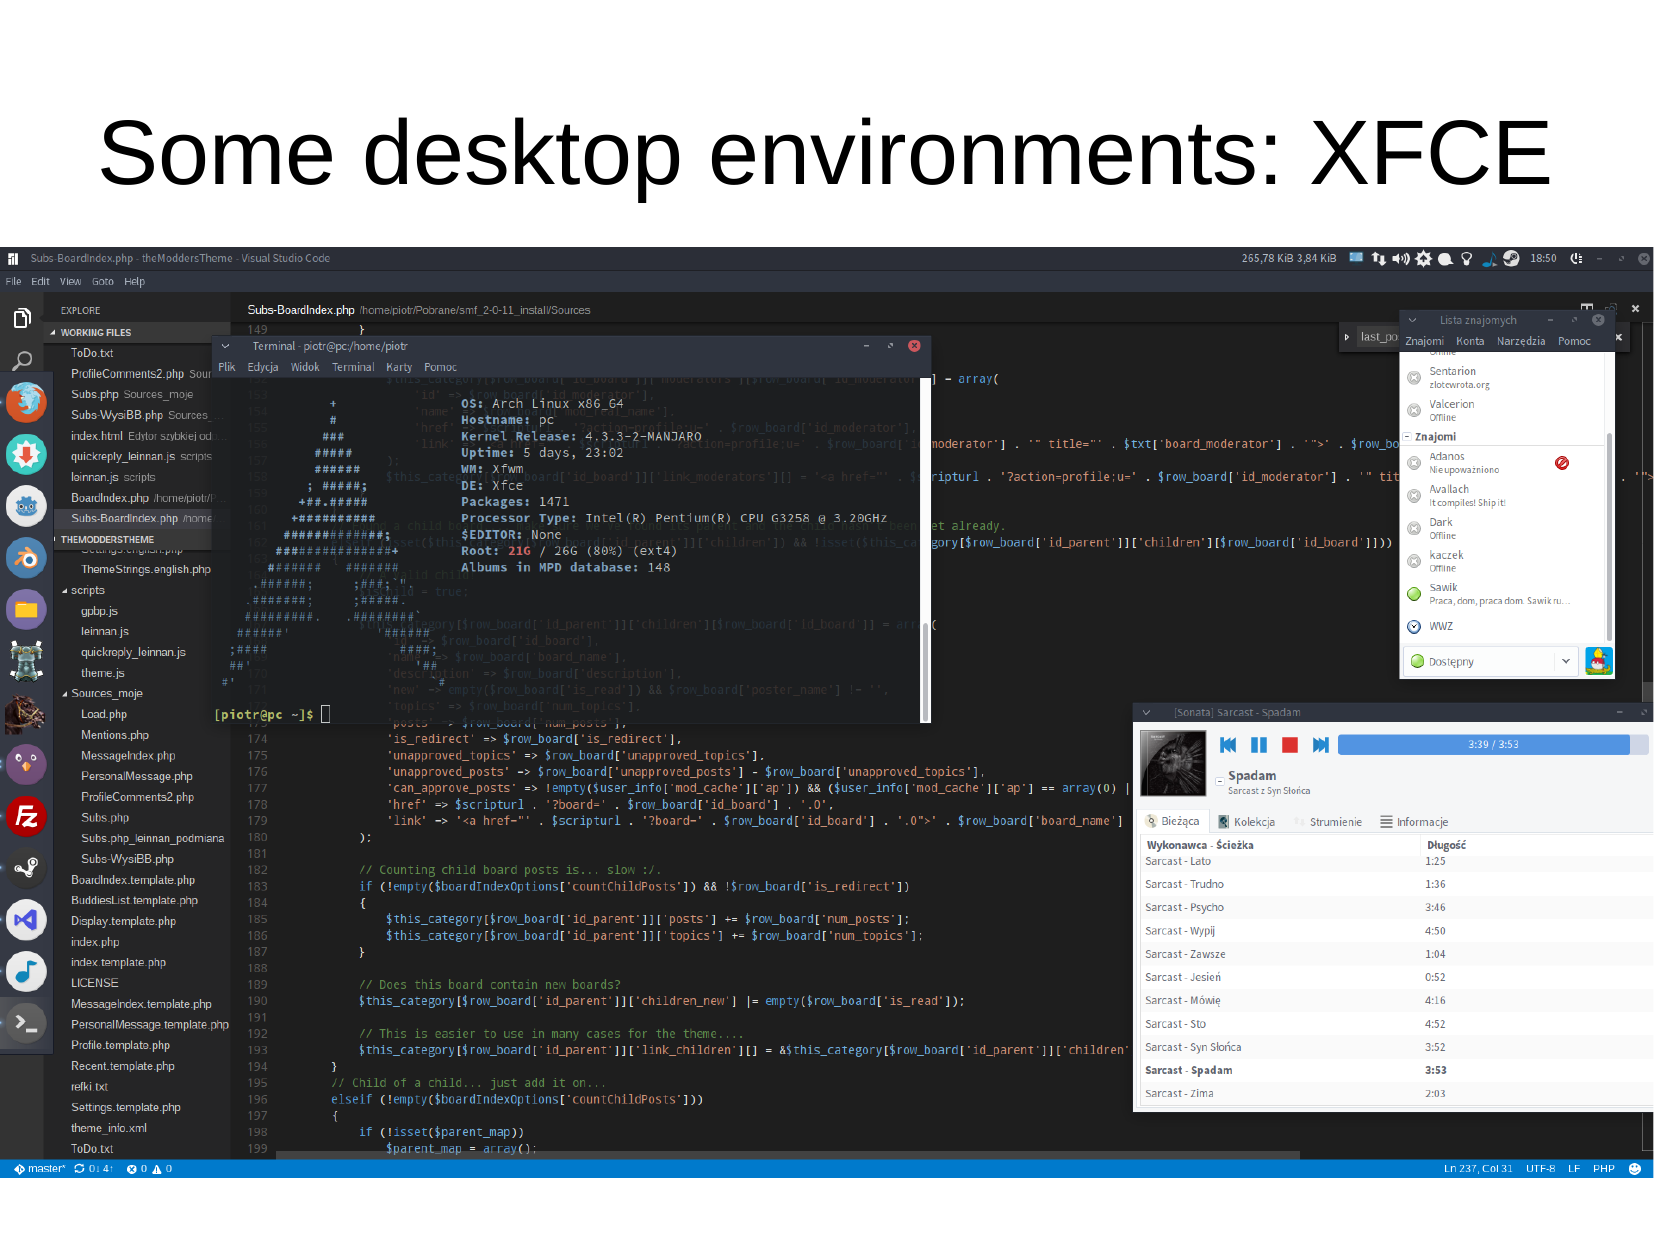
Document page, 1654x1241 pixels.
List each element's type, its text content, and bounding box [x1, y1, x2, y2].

picture [0, 247, 1654, 1178]
title Some desktop environments: XFCE [82, 49, 1571, 247]
